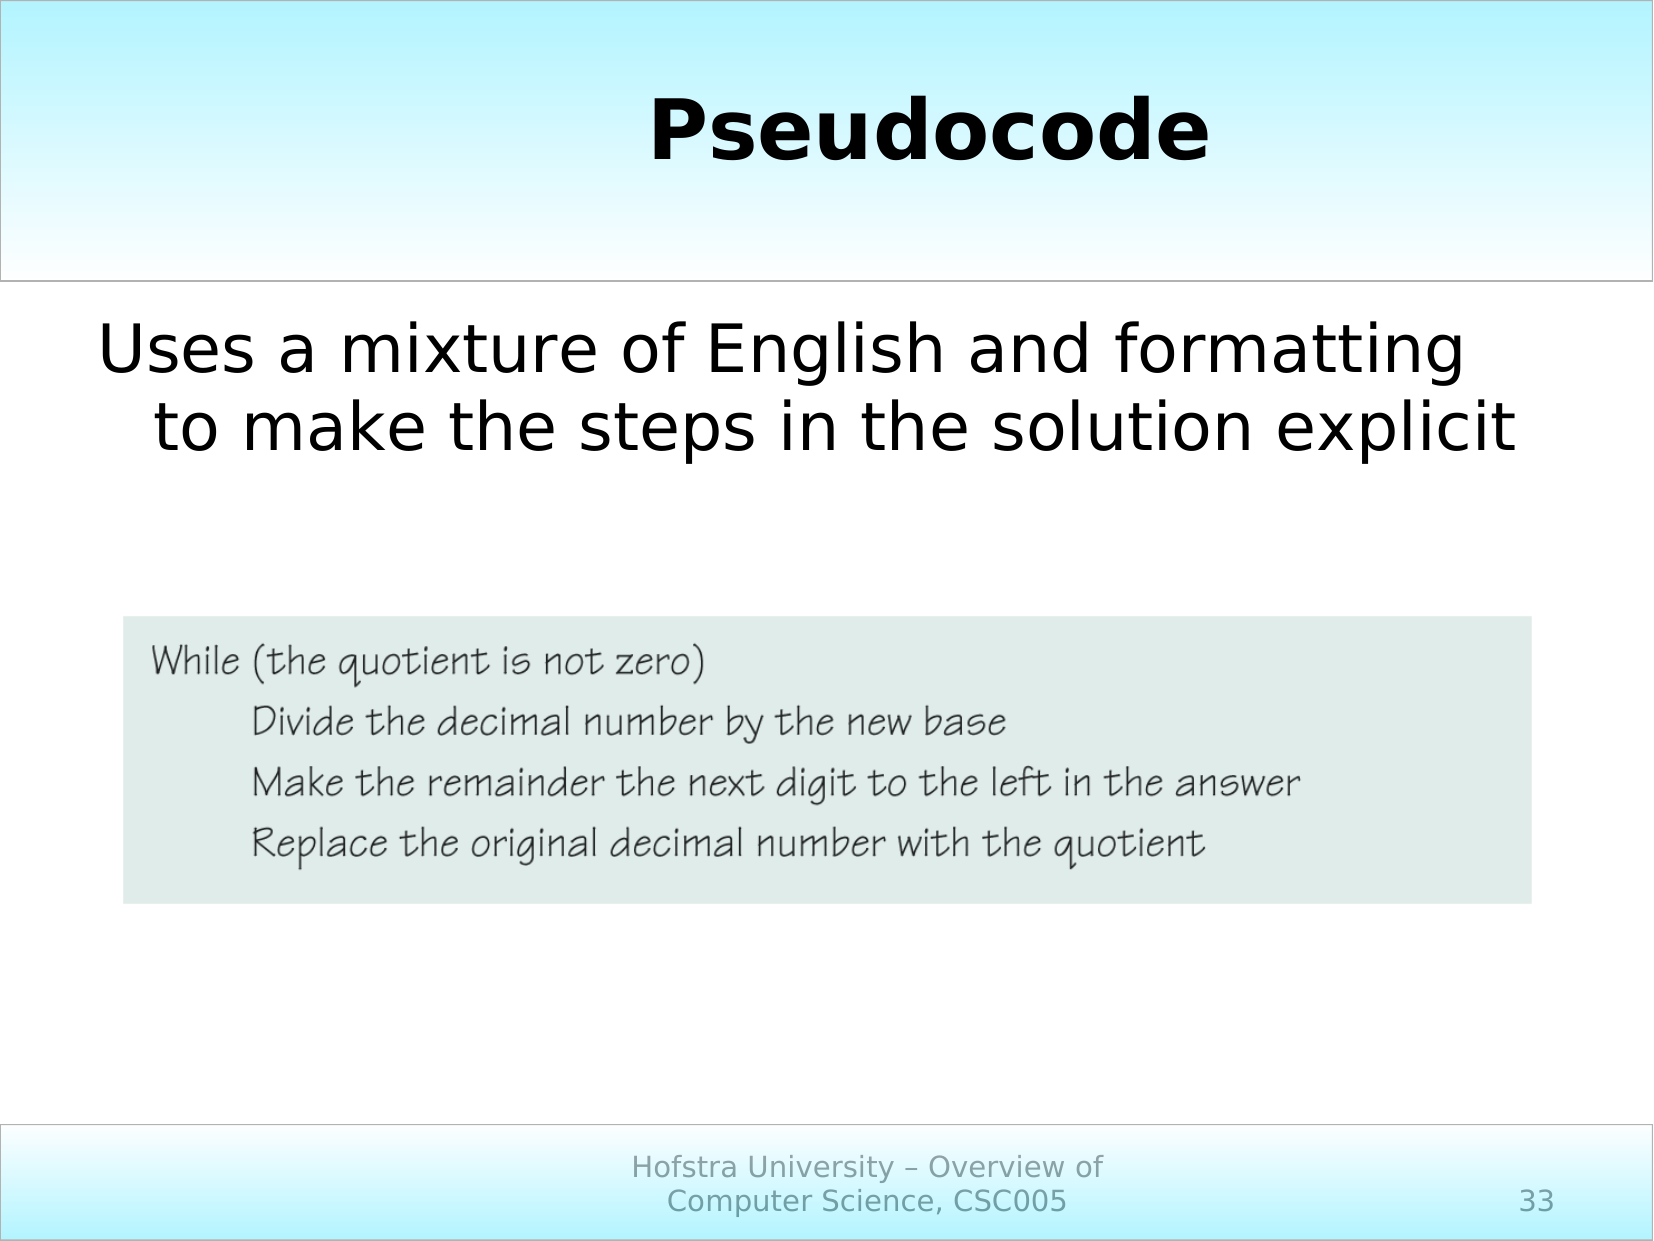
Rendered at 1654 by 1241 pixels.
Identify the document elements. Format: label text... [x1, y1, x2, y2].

title Pseudocode [247, 27, 1612, 235]
picture [82, 578, 1571, 941]
list Uses a mixture of English and formatting to make the steps in the solution explicit [82, 303, 1571, 578]
